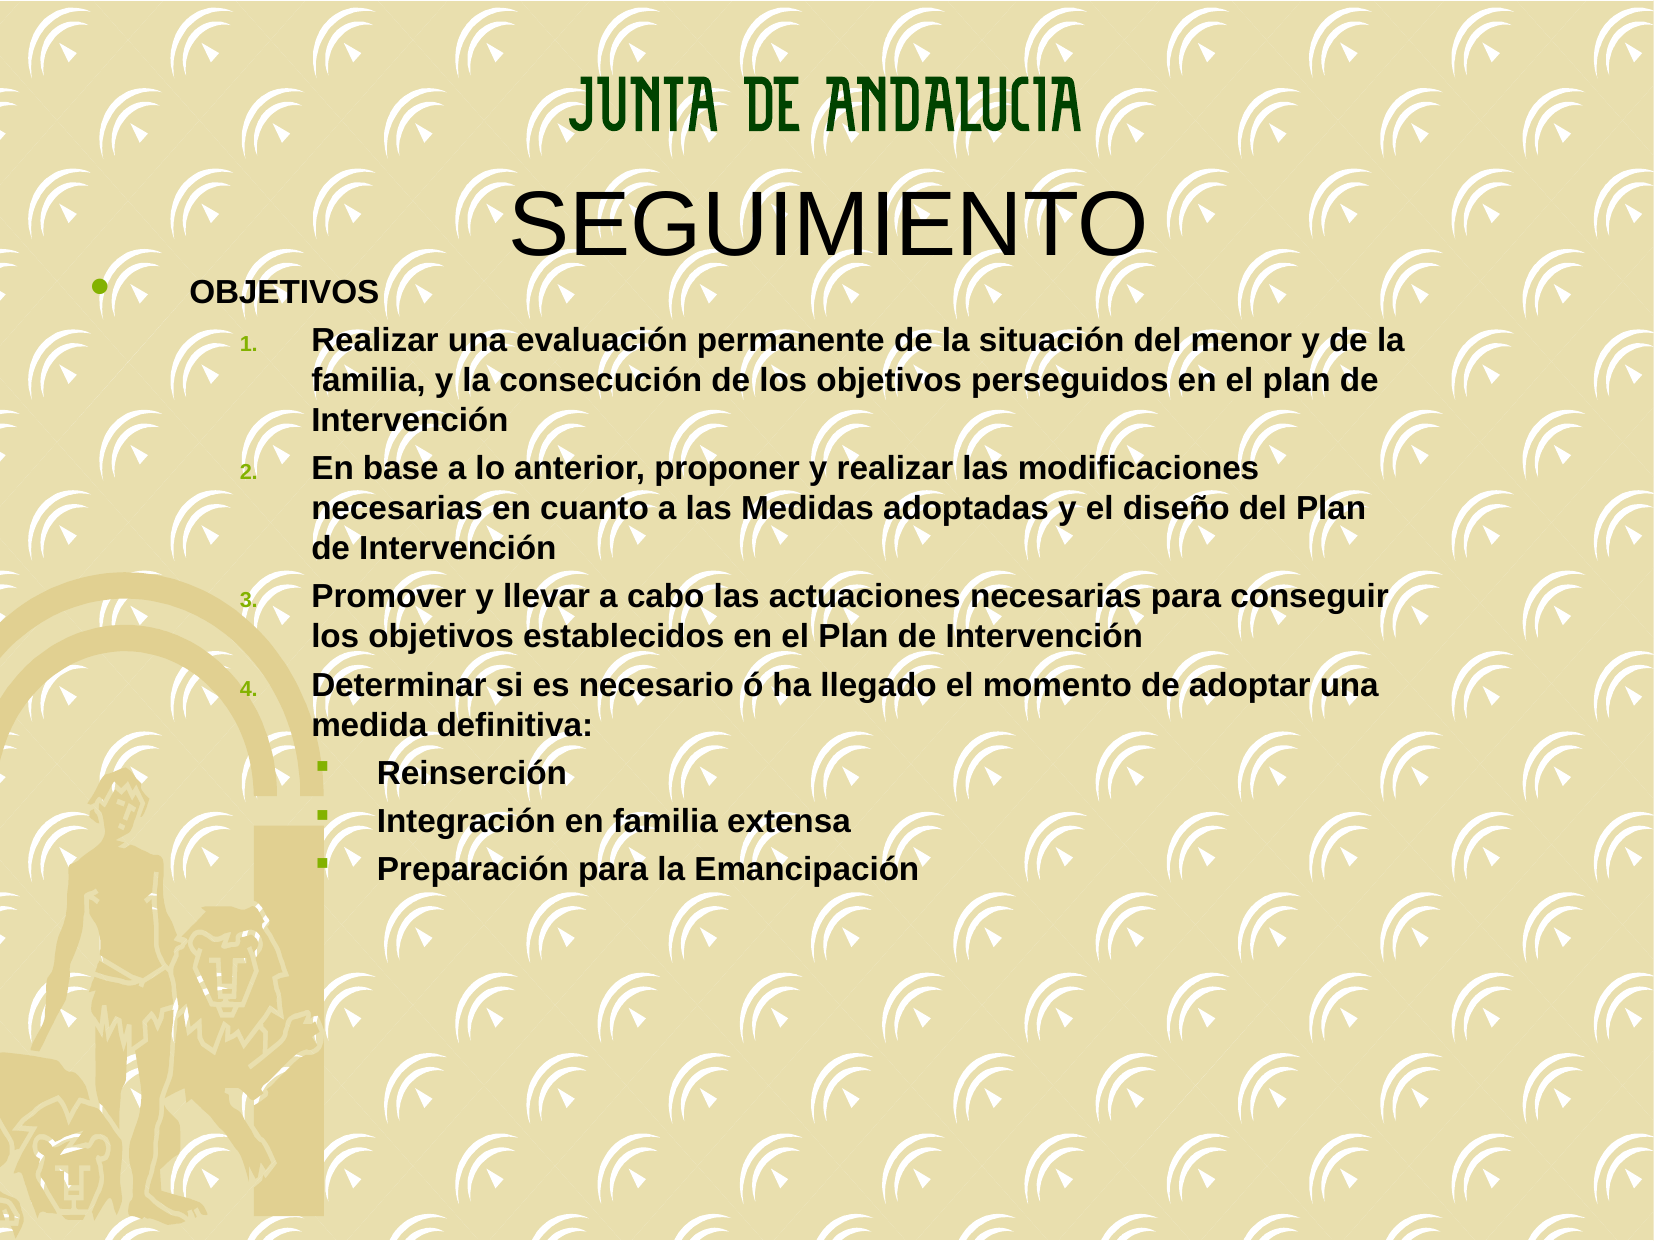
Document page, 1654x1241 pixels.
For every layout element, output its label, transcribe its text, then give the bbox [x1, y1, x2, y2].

list [70, 354, 1421, 1098]
list OBJETIVOS Realizar una evaluación permanente de la situación del menor y de la familia, y la consecución de los objetivos perseguidos en el plan de Intervención En base a lo anterior, proponer y realizar las modificaciones necesarias en cuanto a las Medidas adoptadas y el diseño del Plan de Intervención Promover y llevar a cabo las actuaciones necesarias para conseguir los objetivos establecidos en el Plan de Intervención Determinar si es necesario ó ha llegado el momento de adoptar una medida definitiva: Reinserción Integración en familia extensa Preparación para la Emancipación [75, 262, 1426, 1006]
text_box SEGUIMIENTO [212, 172, 1446, 276]
text_box [35, 143, 1647, 1161]
picture [0, 0, 1654, 1241]
